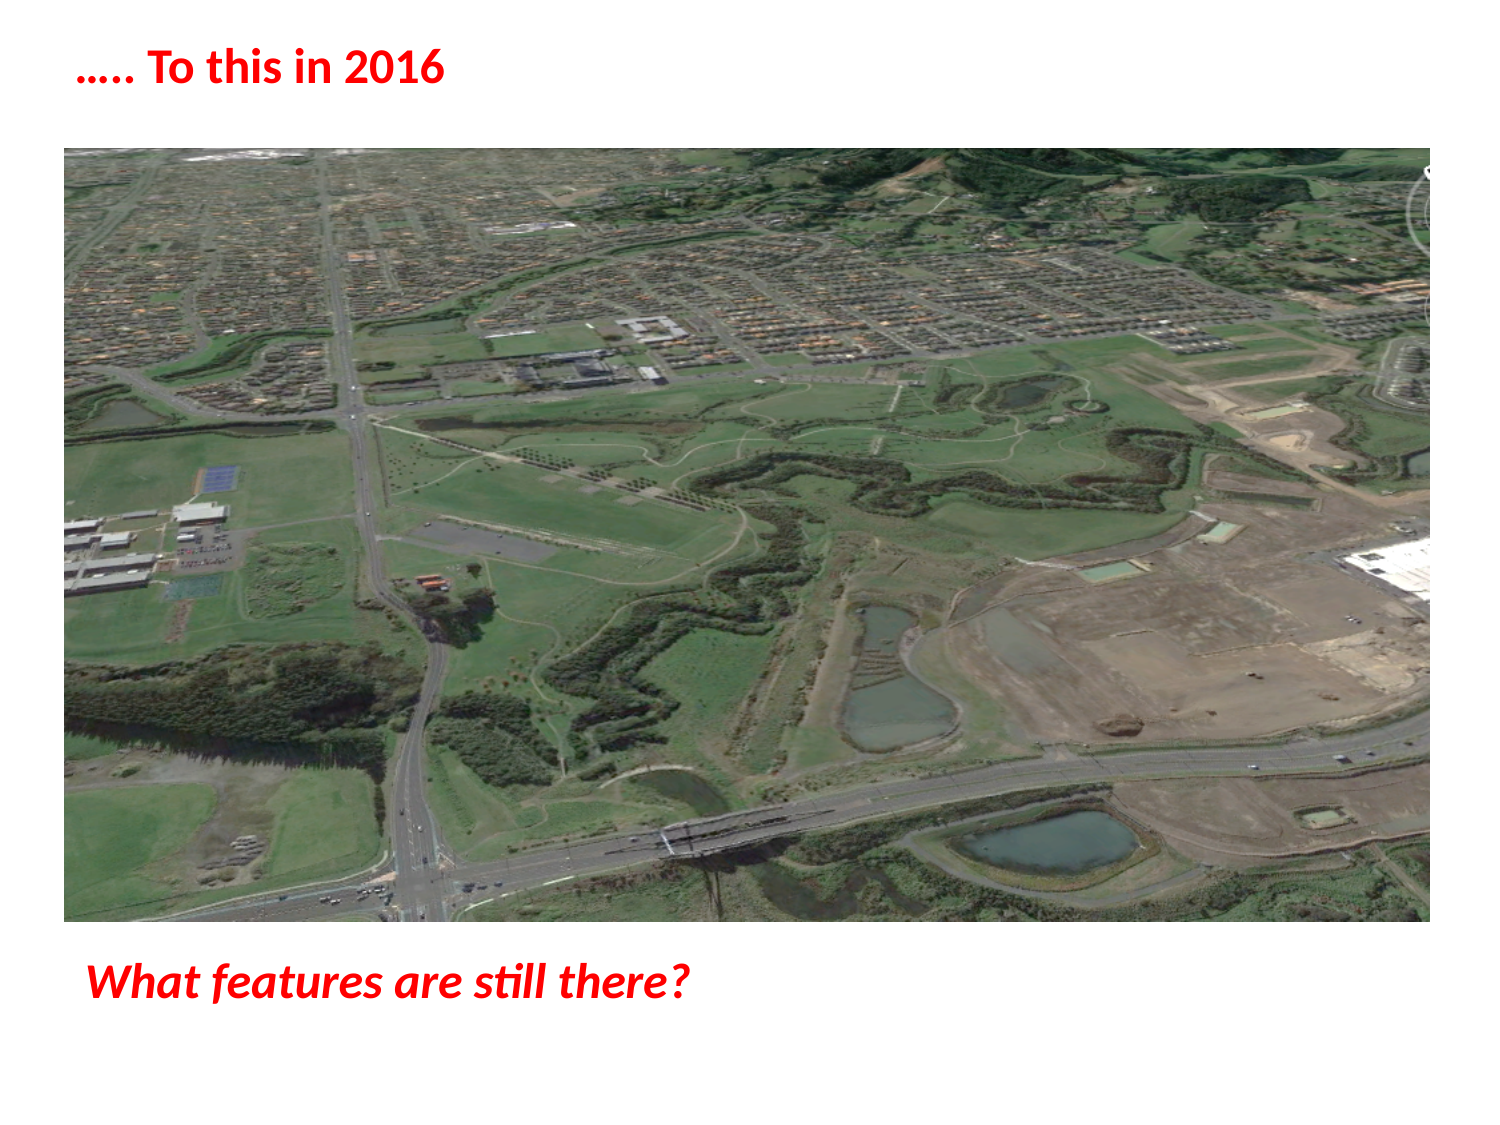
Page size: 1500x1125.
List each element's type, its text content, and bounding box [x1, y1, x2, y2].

text_box What features are still there? [70, 940, 1161, 1016]
picture [64, 148, 1430, 922]
text_box ….. To this in 2016 [59, 26, 822, 102]
